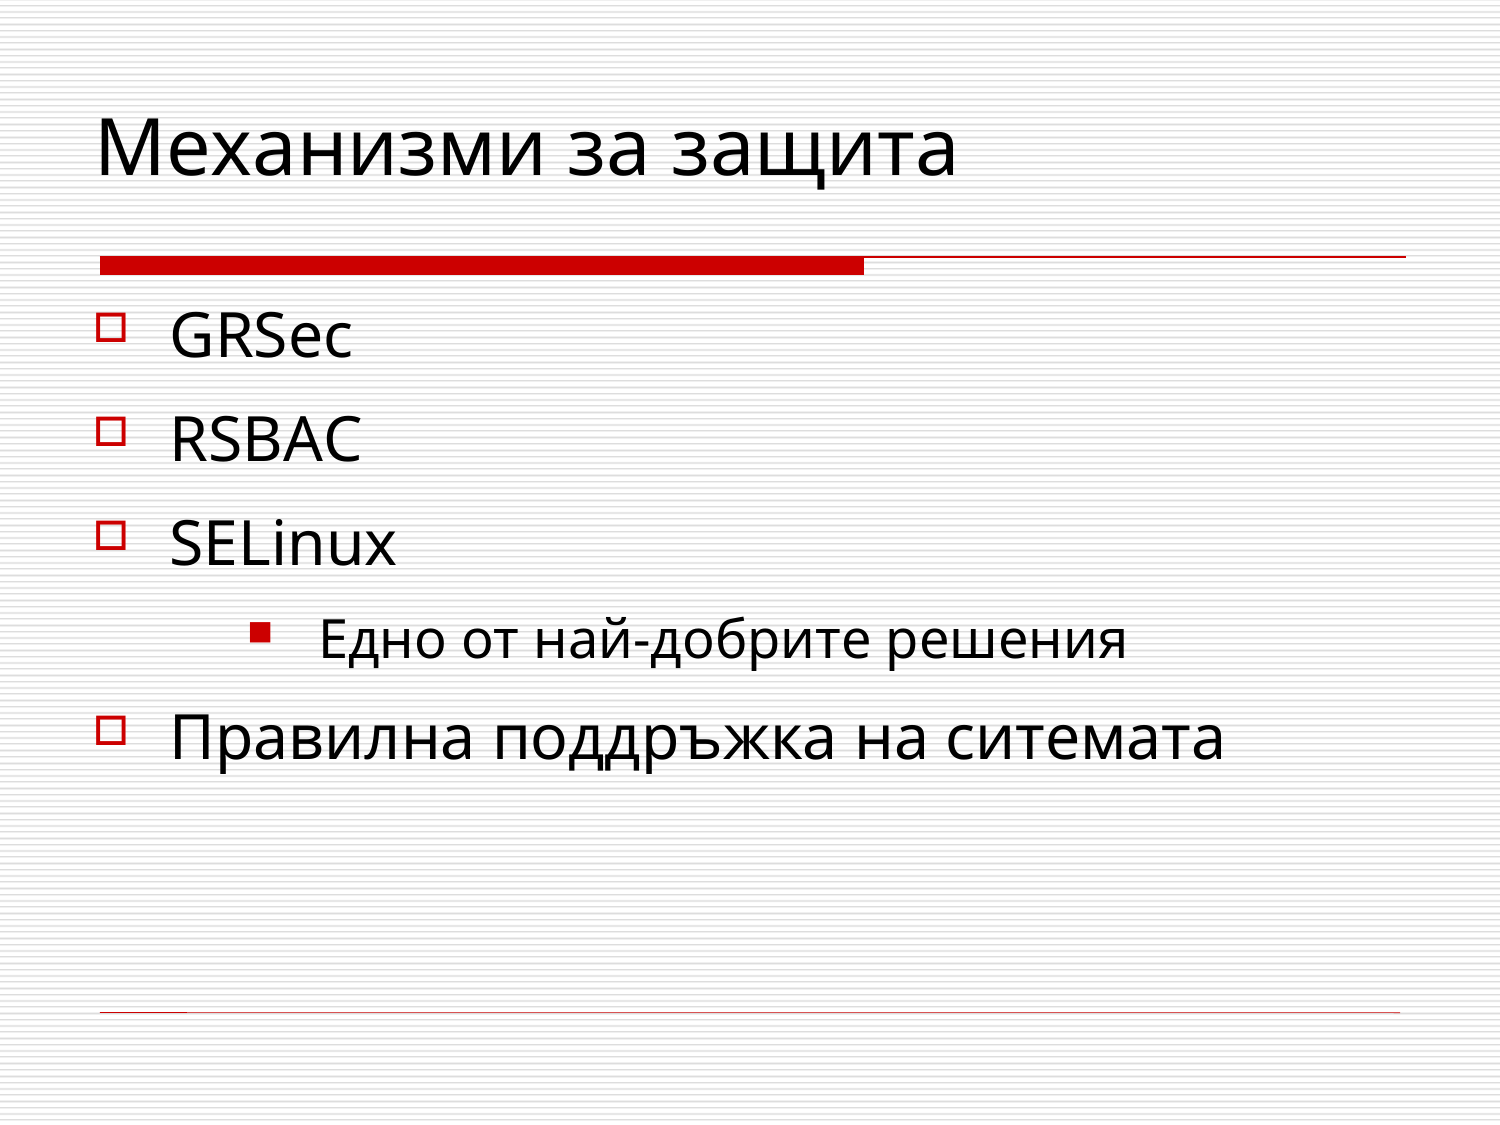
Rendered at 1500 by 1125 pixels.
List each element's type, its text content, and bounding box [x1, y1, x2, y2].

list GRSec RSBAC SELinux Едно от най-добрите решения Правилна поддръжка на ситемата [92, 287, 1405, 988]
picture [0, 0, 1500, 1125]
title Механизми за защита [94, 35, 1407, 249]
